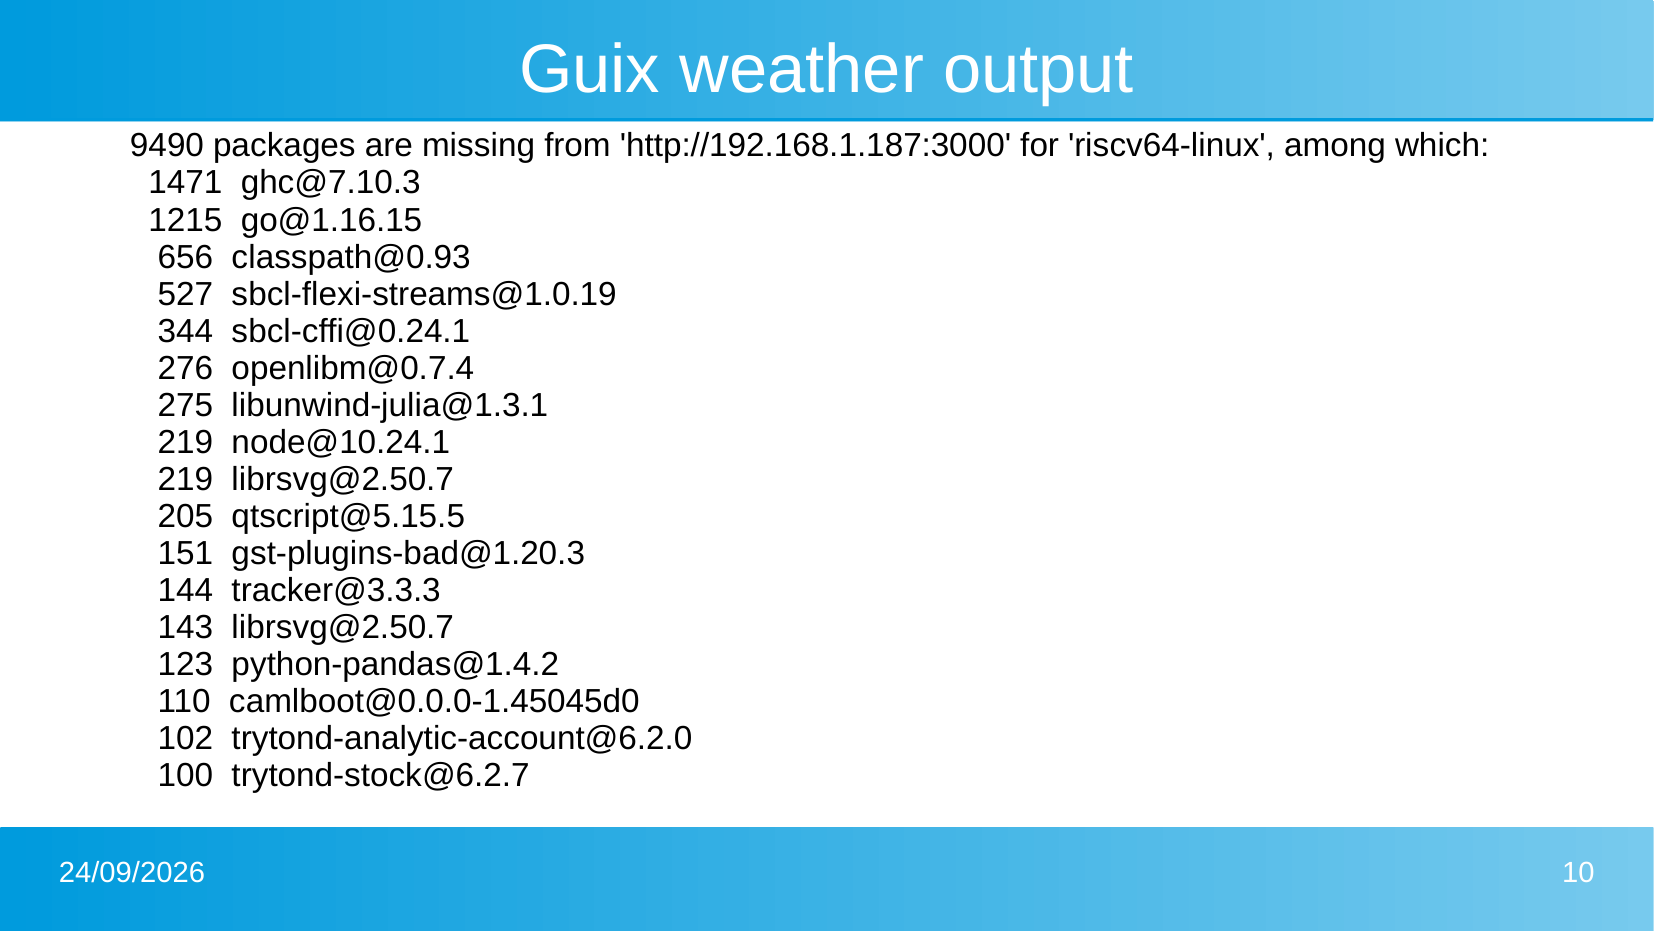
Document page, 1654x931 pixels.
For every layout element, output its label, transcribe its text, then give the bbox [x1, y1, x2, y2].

list 9490 packages are missing from 'http://192.168.1.187:3000' for 'riscv64-linux', among which: 1471 ghc@7.10.3 1215 go@1.16.15 656 classpath@0.93 527 sbcl-flexi-streams@1.0.19 344 sbcl-cffi@0.24.1 276 openlibm@0.7.4 275 libunwind-julia@1.3.1 219 node@10.24.1 219 librsvg@2.50.7 205 qtscript@5.15.5 151 gst-plugins-bad@1.20.3 144 tracker@3.3.3 143 librsvg@2.50.7 123 python-pandas@1.4.2 110 camlboot@0.0.0-1.45045d0 102 trytond-analytic-account@6.2.0 100 trytond-stock@6.2.7 [59, 126, 1595, 857]
title Guix weather output [59, 29, 1595, 108]
